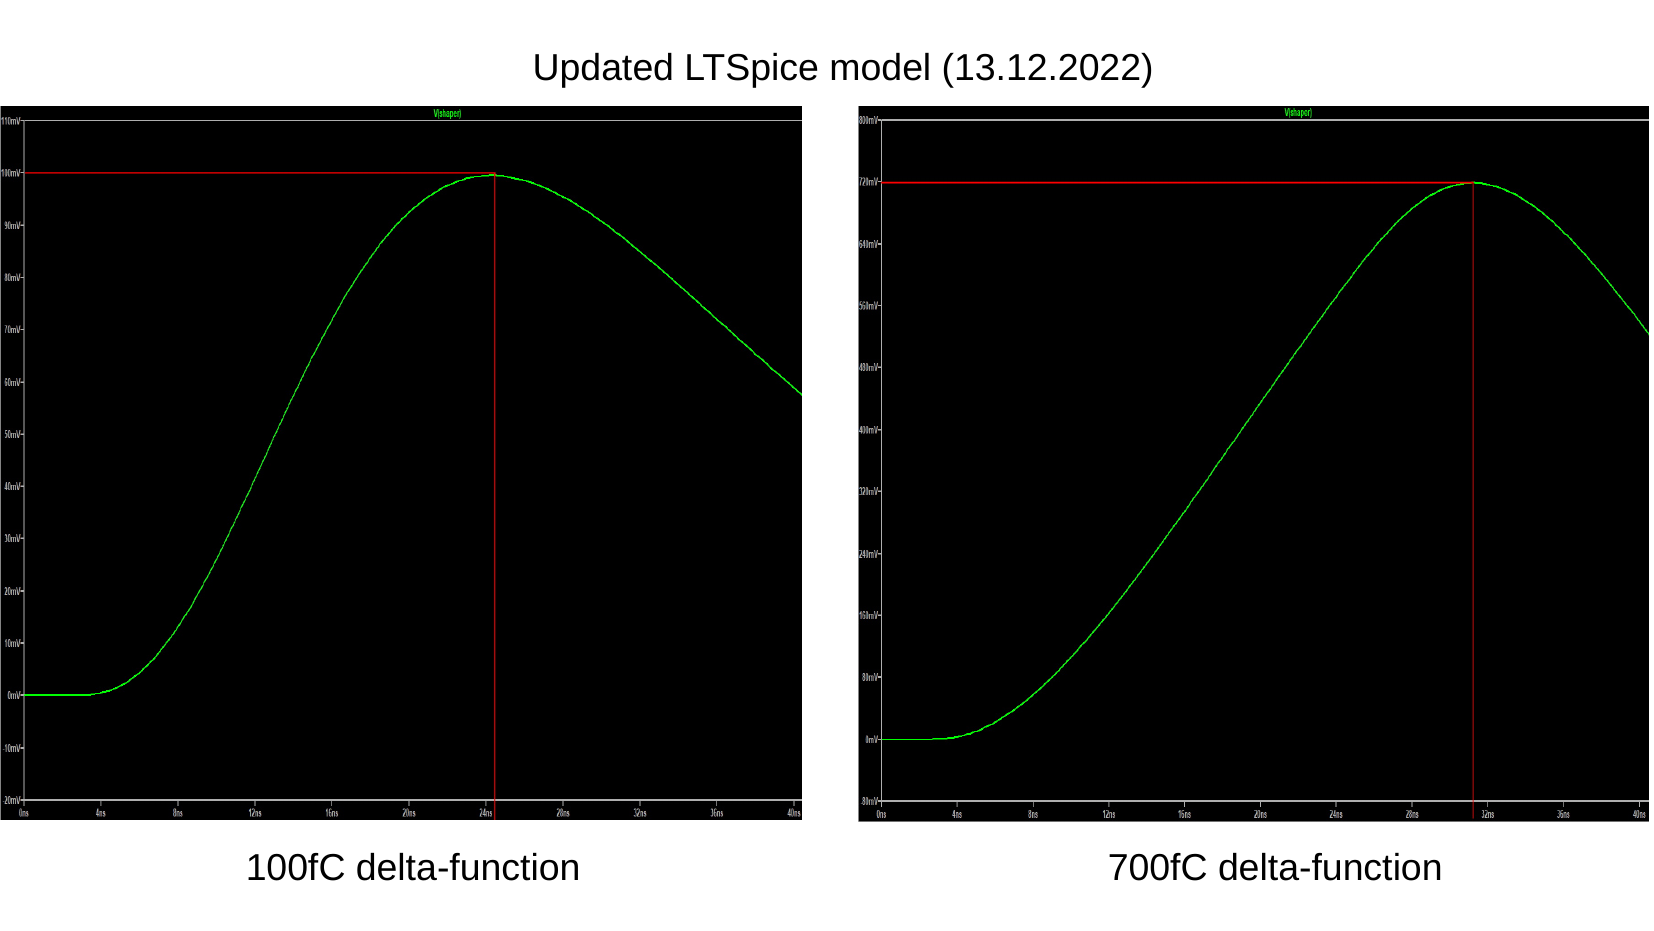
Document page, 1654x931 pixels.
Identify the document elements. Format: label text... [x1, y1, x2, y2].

picture [858, 106, 1649, 822]
text_box Updated LTSpice model (13.12.2022) [517, 39, 1169, 97]
text_box 100fC delta-function [231, 839, 596, 896]
picture [0, 106, 802, 820]
text_box 700fC delta-function [1093, 839, 1458, 896]
